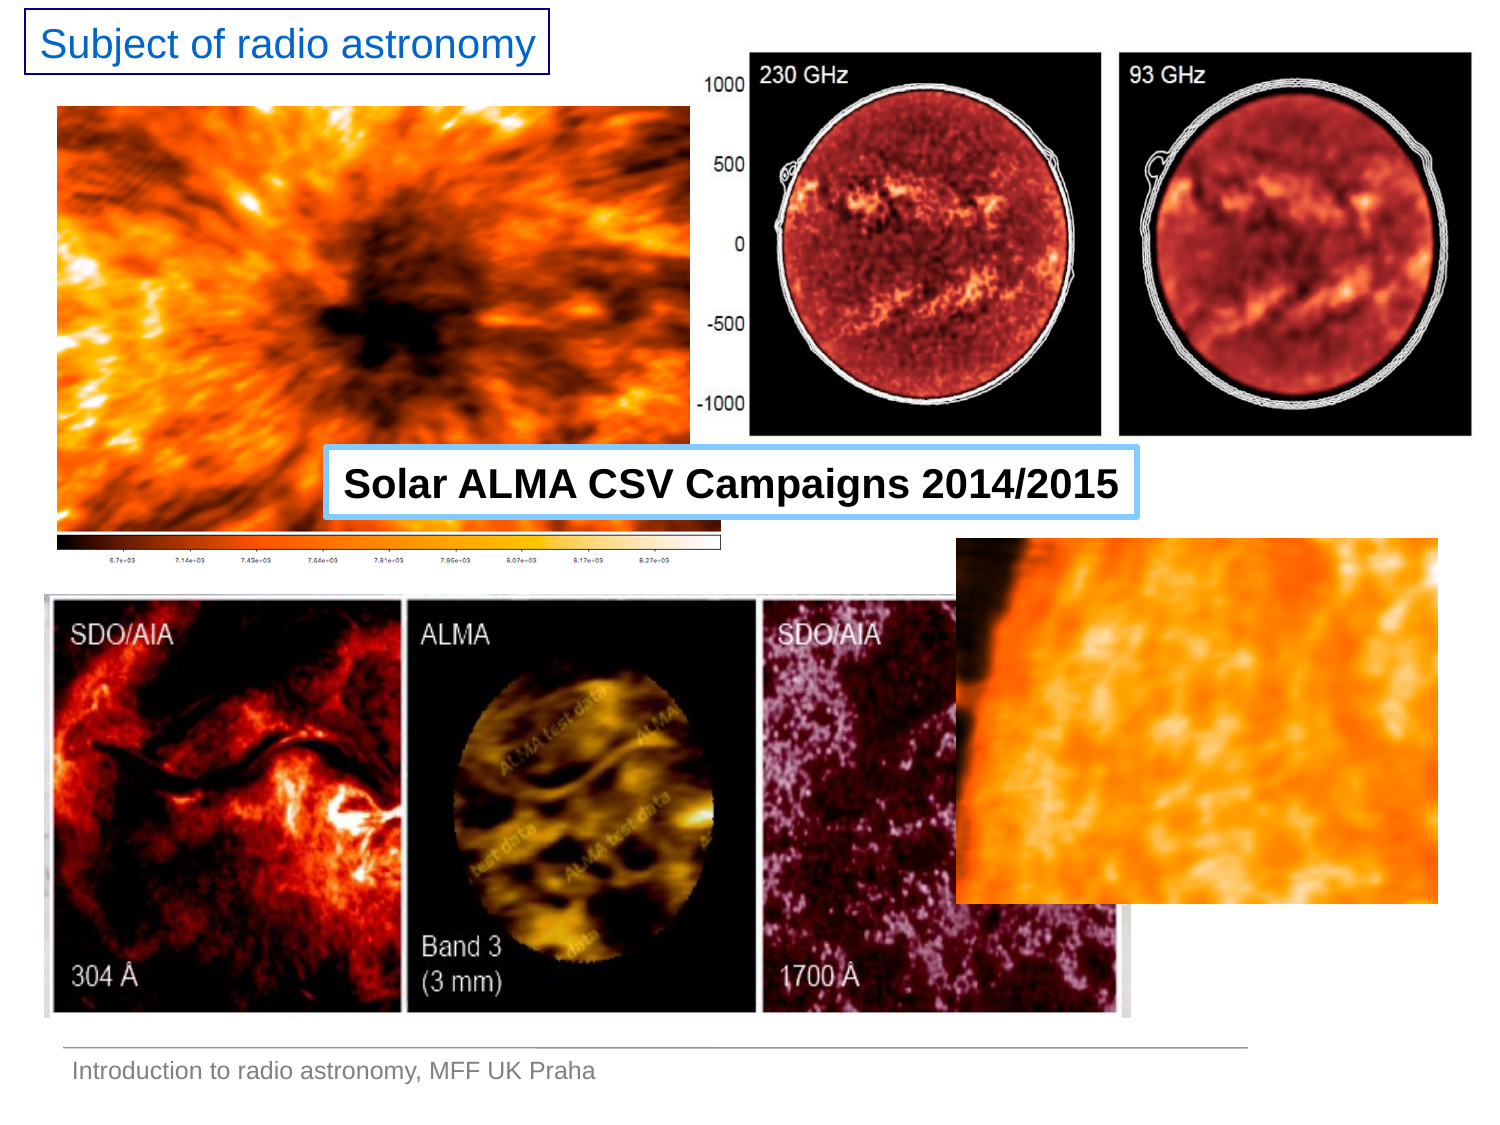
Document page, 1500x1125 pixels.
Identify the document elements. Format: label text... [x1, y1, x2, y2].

text_box Subject of radio astronomy [24, 8, 549, 75]
picture [57, 32, 1482, 567]
text_box Solar ALMA CSV Campaigns 2014/2015 [325, 446, 1138, 518]
picture [44, 538, 1438, 1018]
